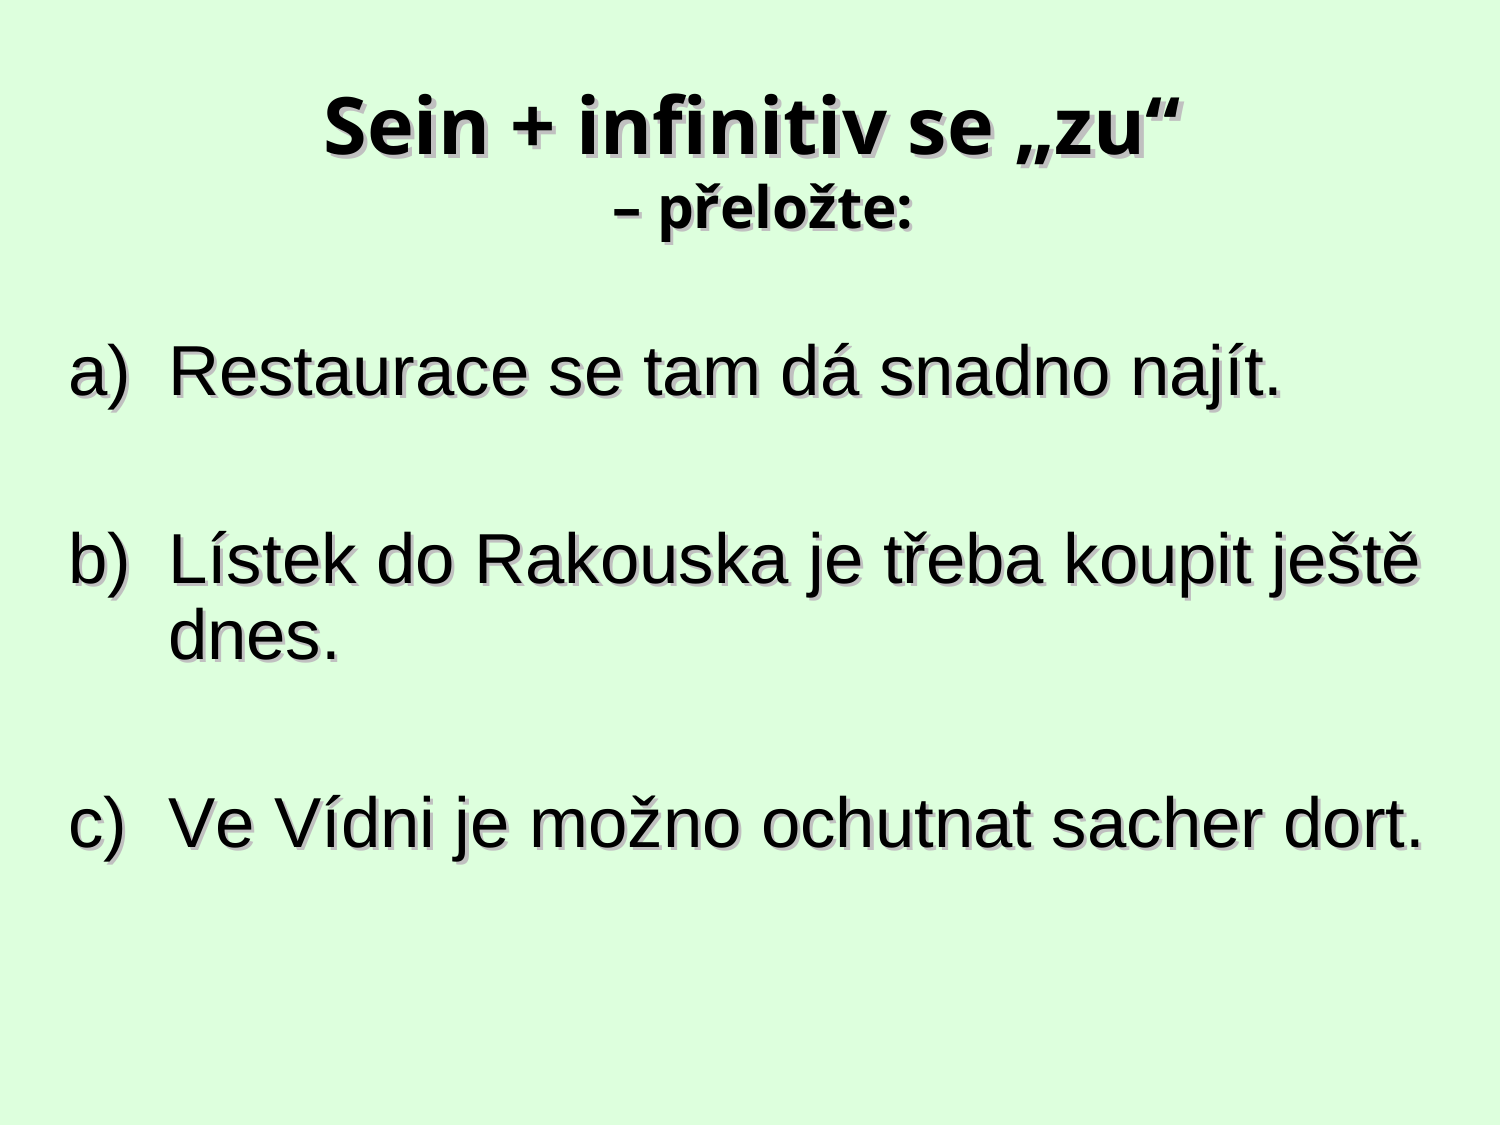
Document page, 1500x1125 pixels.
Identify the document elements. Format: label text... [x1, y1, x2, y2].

title Sein + infinitiv se „zu“ – přeložte: [75, 40, 1451, 276]
list Restaurace se tam dá snadno najít. Lístek do Rakouska je třeba koupit ještě dnes. Ve Vídni je možno ochutnat sacher dort. [53, 326, 1451, 1001]
